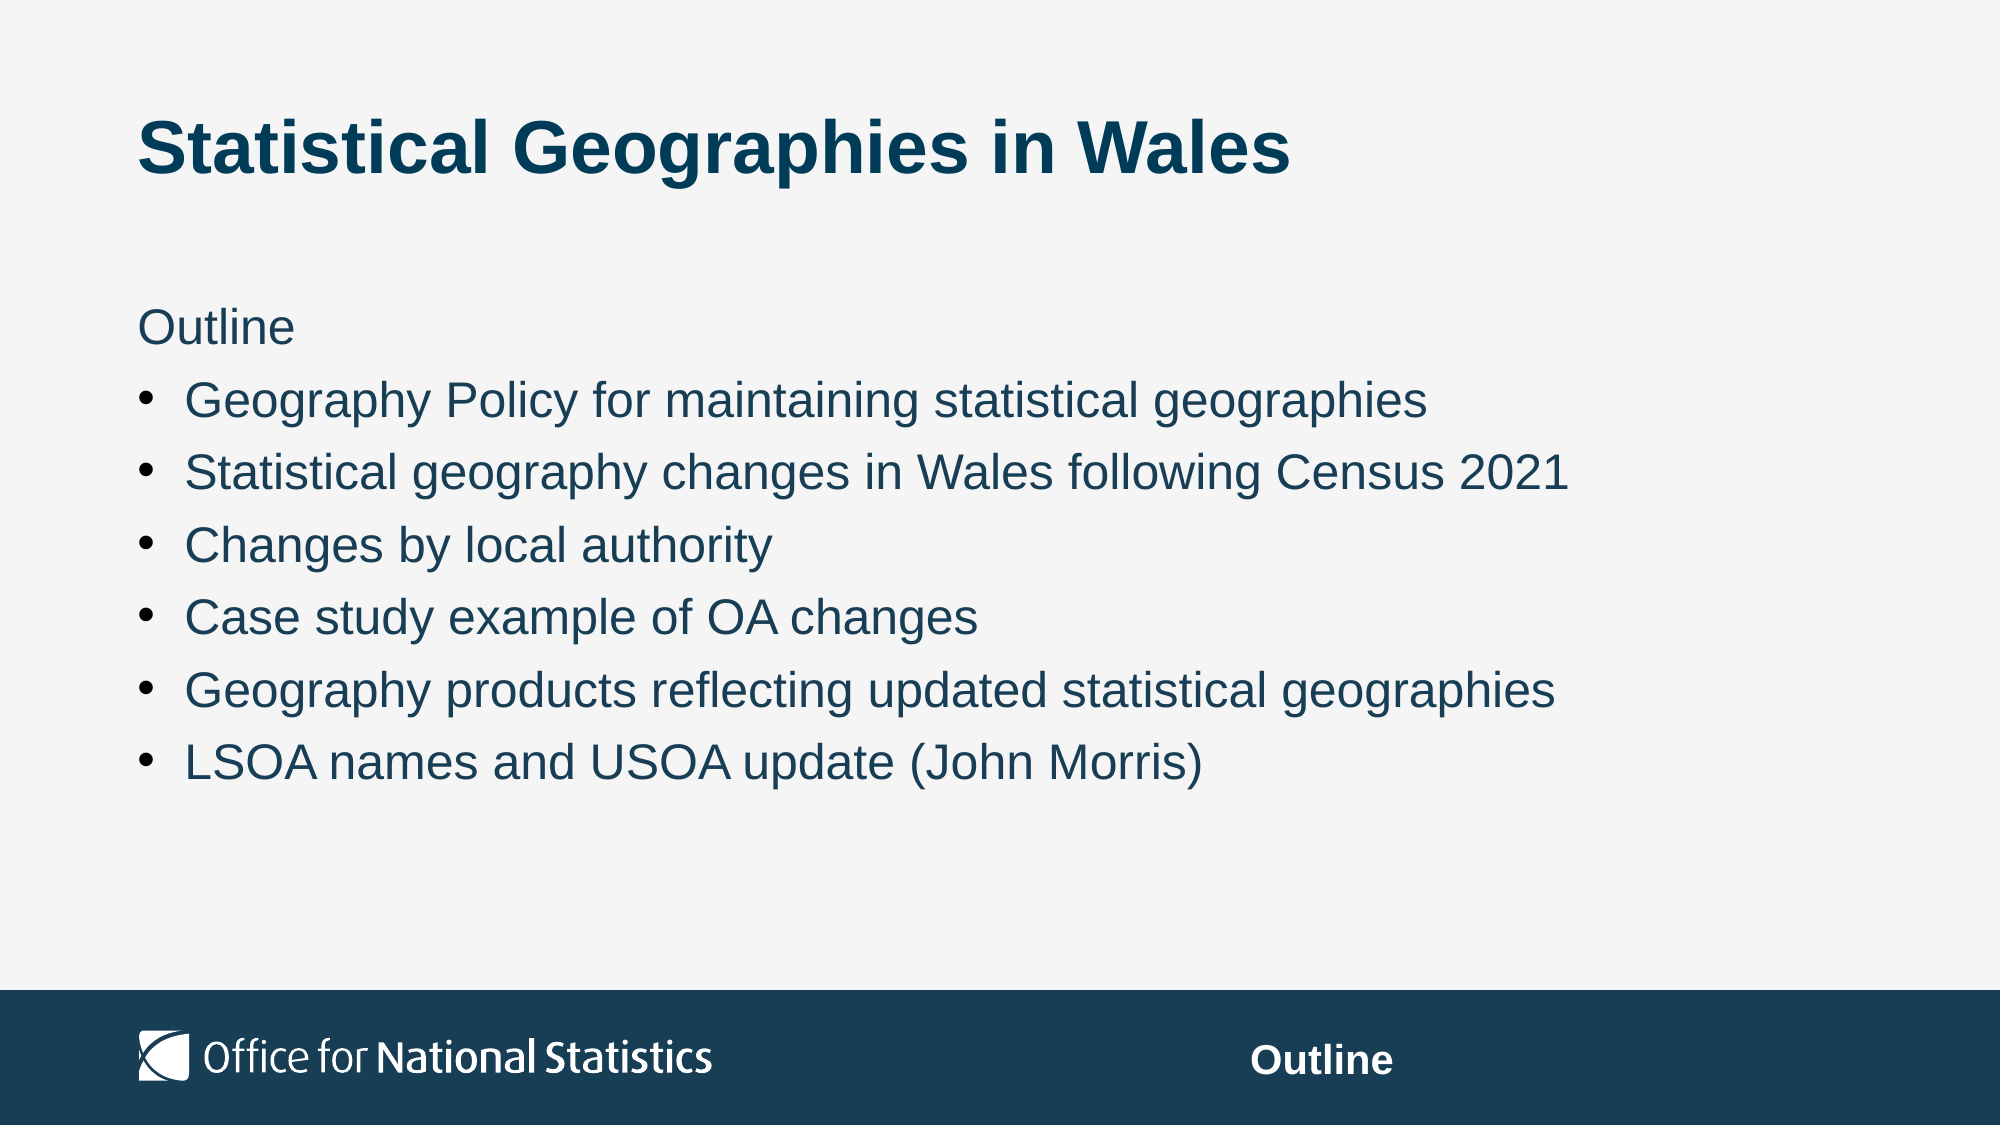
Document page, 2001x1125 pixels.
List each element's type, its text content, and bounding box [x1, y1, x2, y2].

title Statistical Geographies in Wales [137, 105, 1863, 279]
text_box Outline [1235, 1025, 1866, 1086]
text_box Outline Geography Policy for maintaining statistical geographies Statistical geography changes in Wales following Census 2021 Changes by local authority Case study example of OA changes Geography products reflecting updated statistical geographies LSOA names and USOA update (John Morris) [137, 282, 1863, 798]
